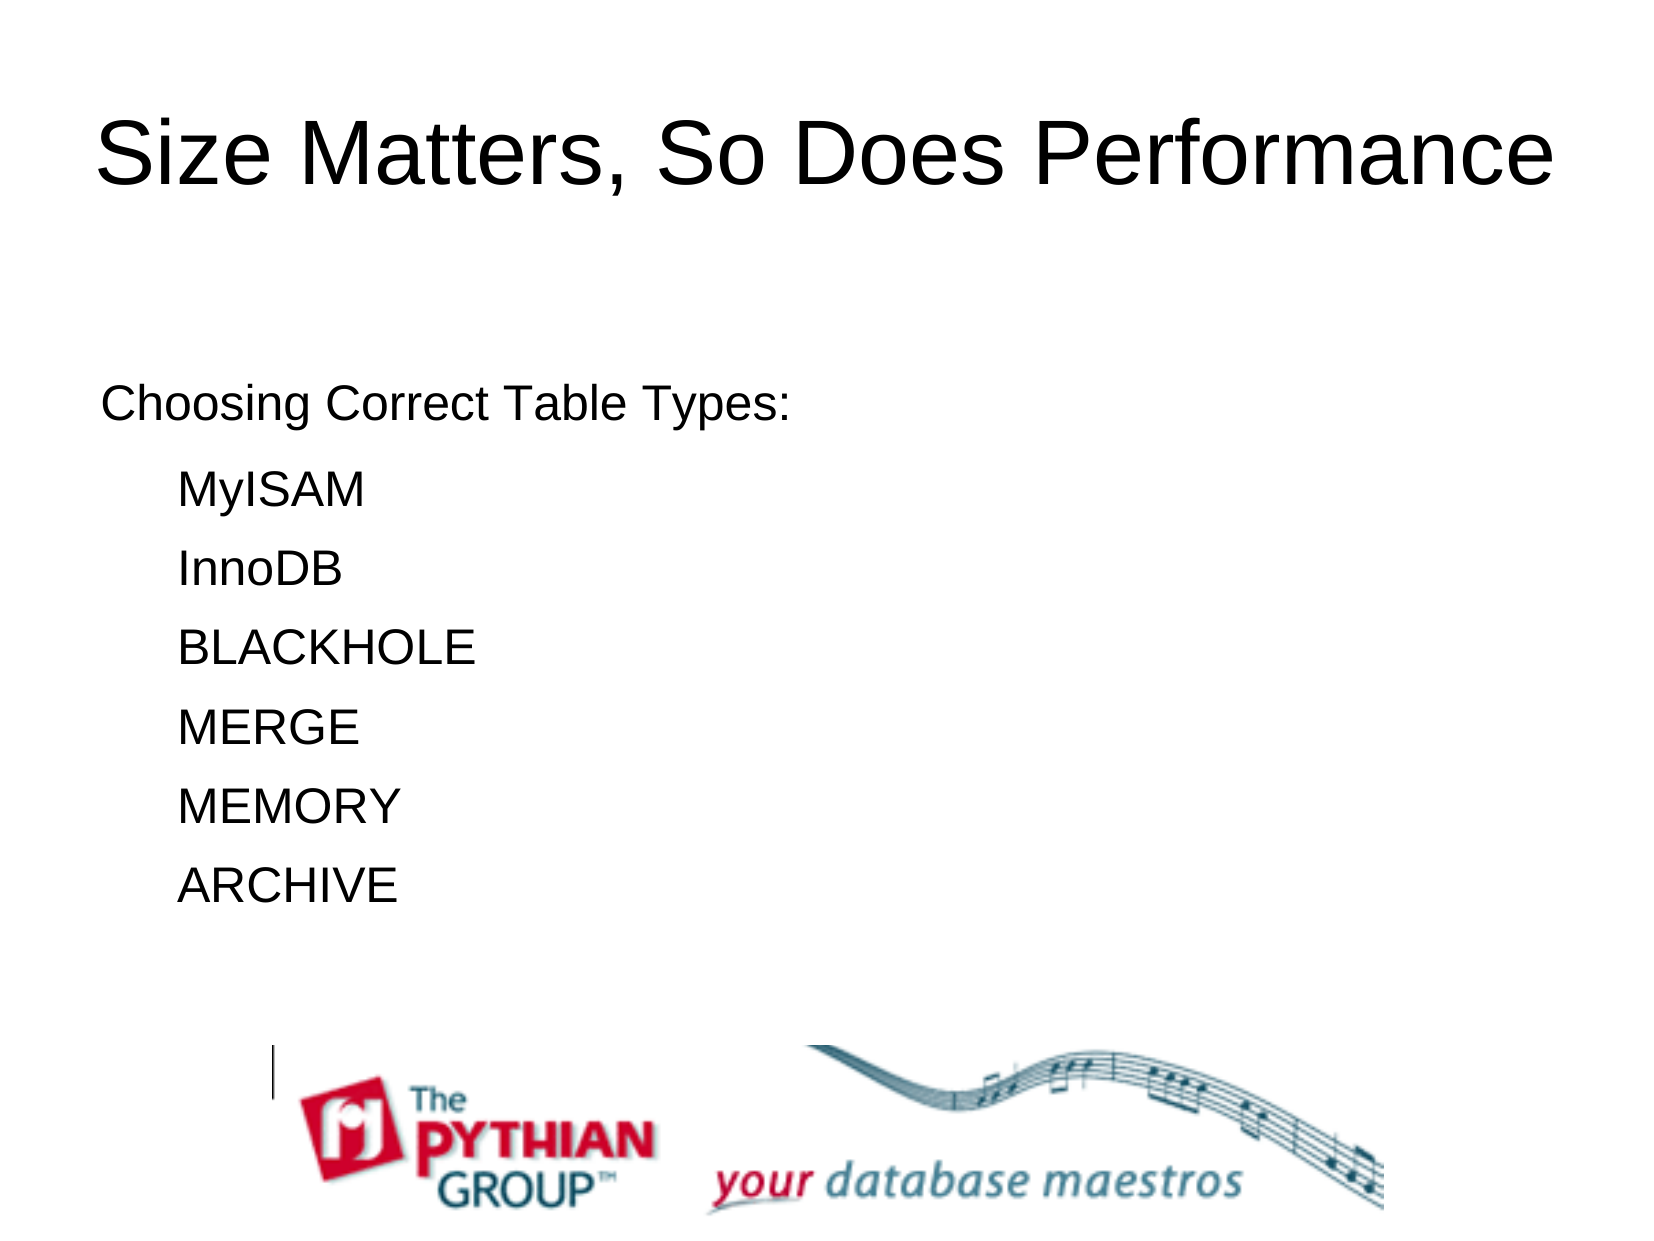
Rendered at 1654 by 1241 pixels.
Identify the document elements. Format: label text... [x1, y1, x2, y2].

list Choosing Correct Table Types: MyISAM InnoDB BLACKHOLE MERGE MEMORY ARCHIVE [82, 290, 1571, 1094]
title Size Matters, So Does Performance [82, 56, 1571, 250]
picture [272, 1094, 1384, 1241]
